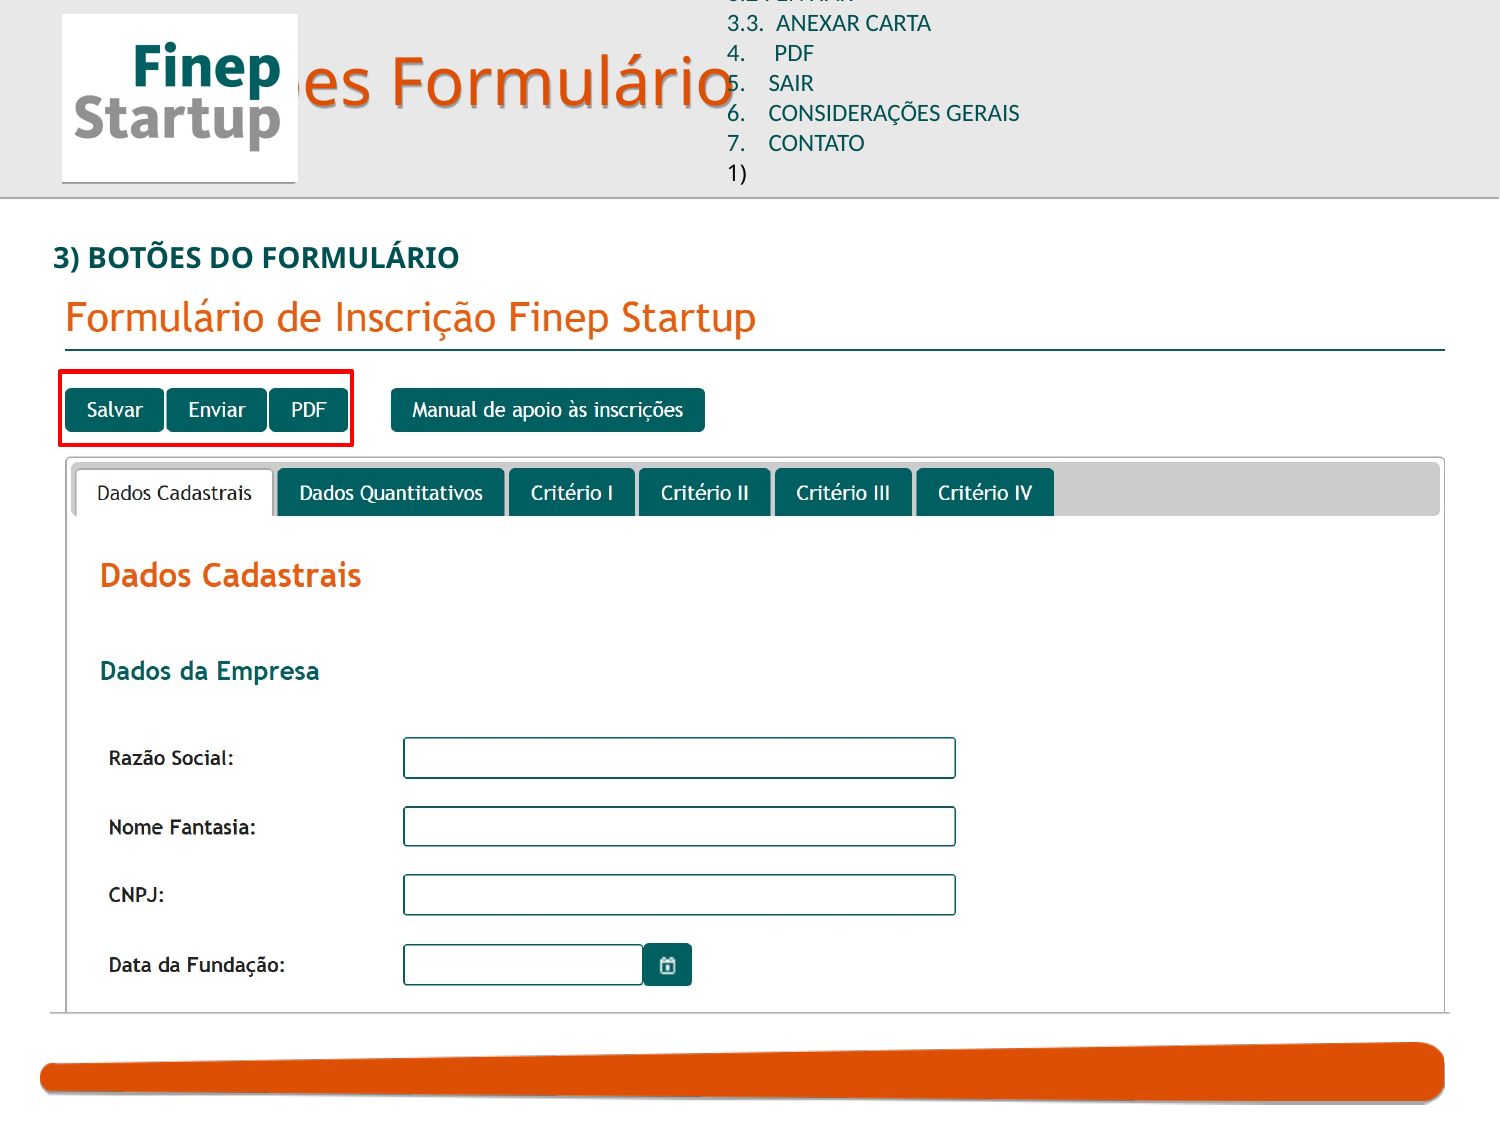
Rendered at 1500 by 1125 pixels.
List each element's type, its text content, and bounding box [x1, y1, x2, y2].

picture [62, 14, 298, 182]
picture [50, 293, 1450, 1012]
text_box 1. 1º ACESSO 2. CADASTRO 3. BOTÕES DO FORMULÁRIO 3.1. SALVAR 3.2 . ENVIAR 3.3. ANEXAR CARTA 4. PDF 5. SAIR 6. CONSIDERAÇÕES GERAIS 7. CONTATO [712, 0, 1480, 195]
text_box 3) BOTÕES DO FORMULÁRIO [38, 232, 1113, 282]
